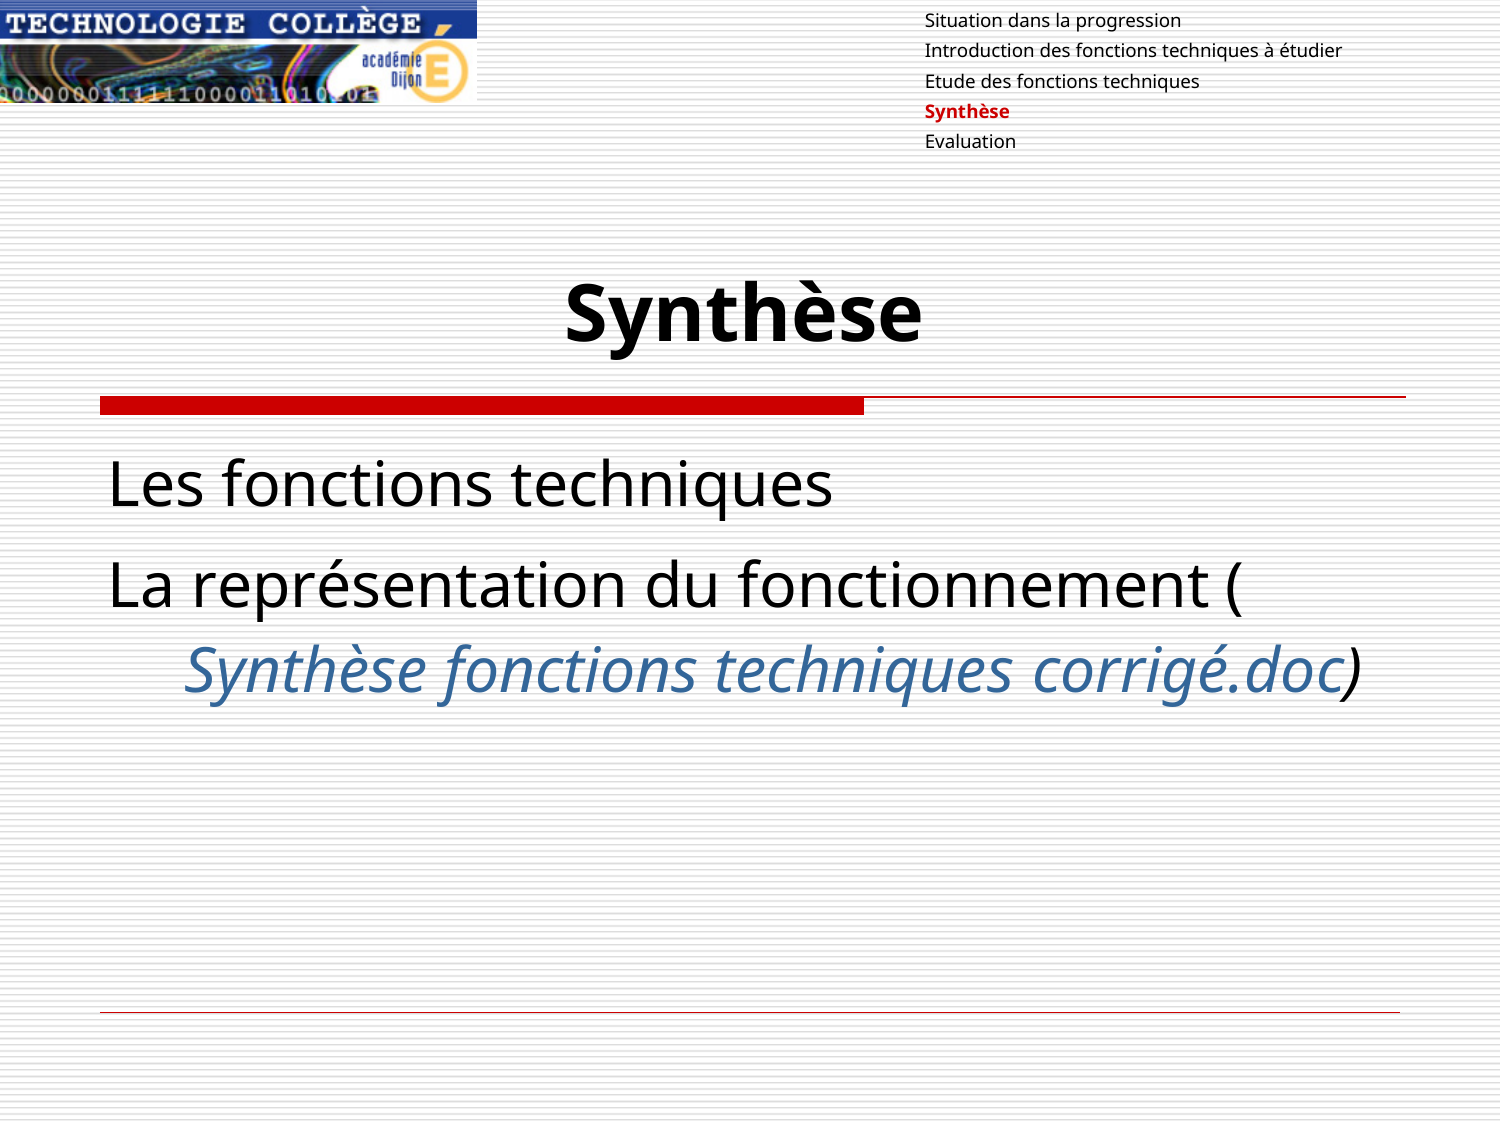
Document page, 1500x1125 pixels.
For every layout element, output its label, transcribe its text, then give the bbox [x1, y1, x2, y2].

picture [0, 0, 1500, 1125]
list Les fonctions techniques La représentation du fonctionnement (Synthèse fonctions techniques corrigé.doc) [92, 432, 1406, 988]
title Synthèse [88, 172, 1401, 373]
text_box Situation dans la progression Introduction des fonctions techniques à étudier Etude des fonctions techniques Synthèse Evaluation [832, 0, 1500, 173]
